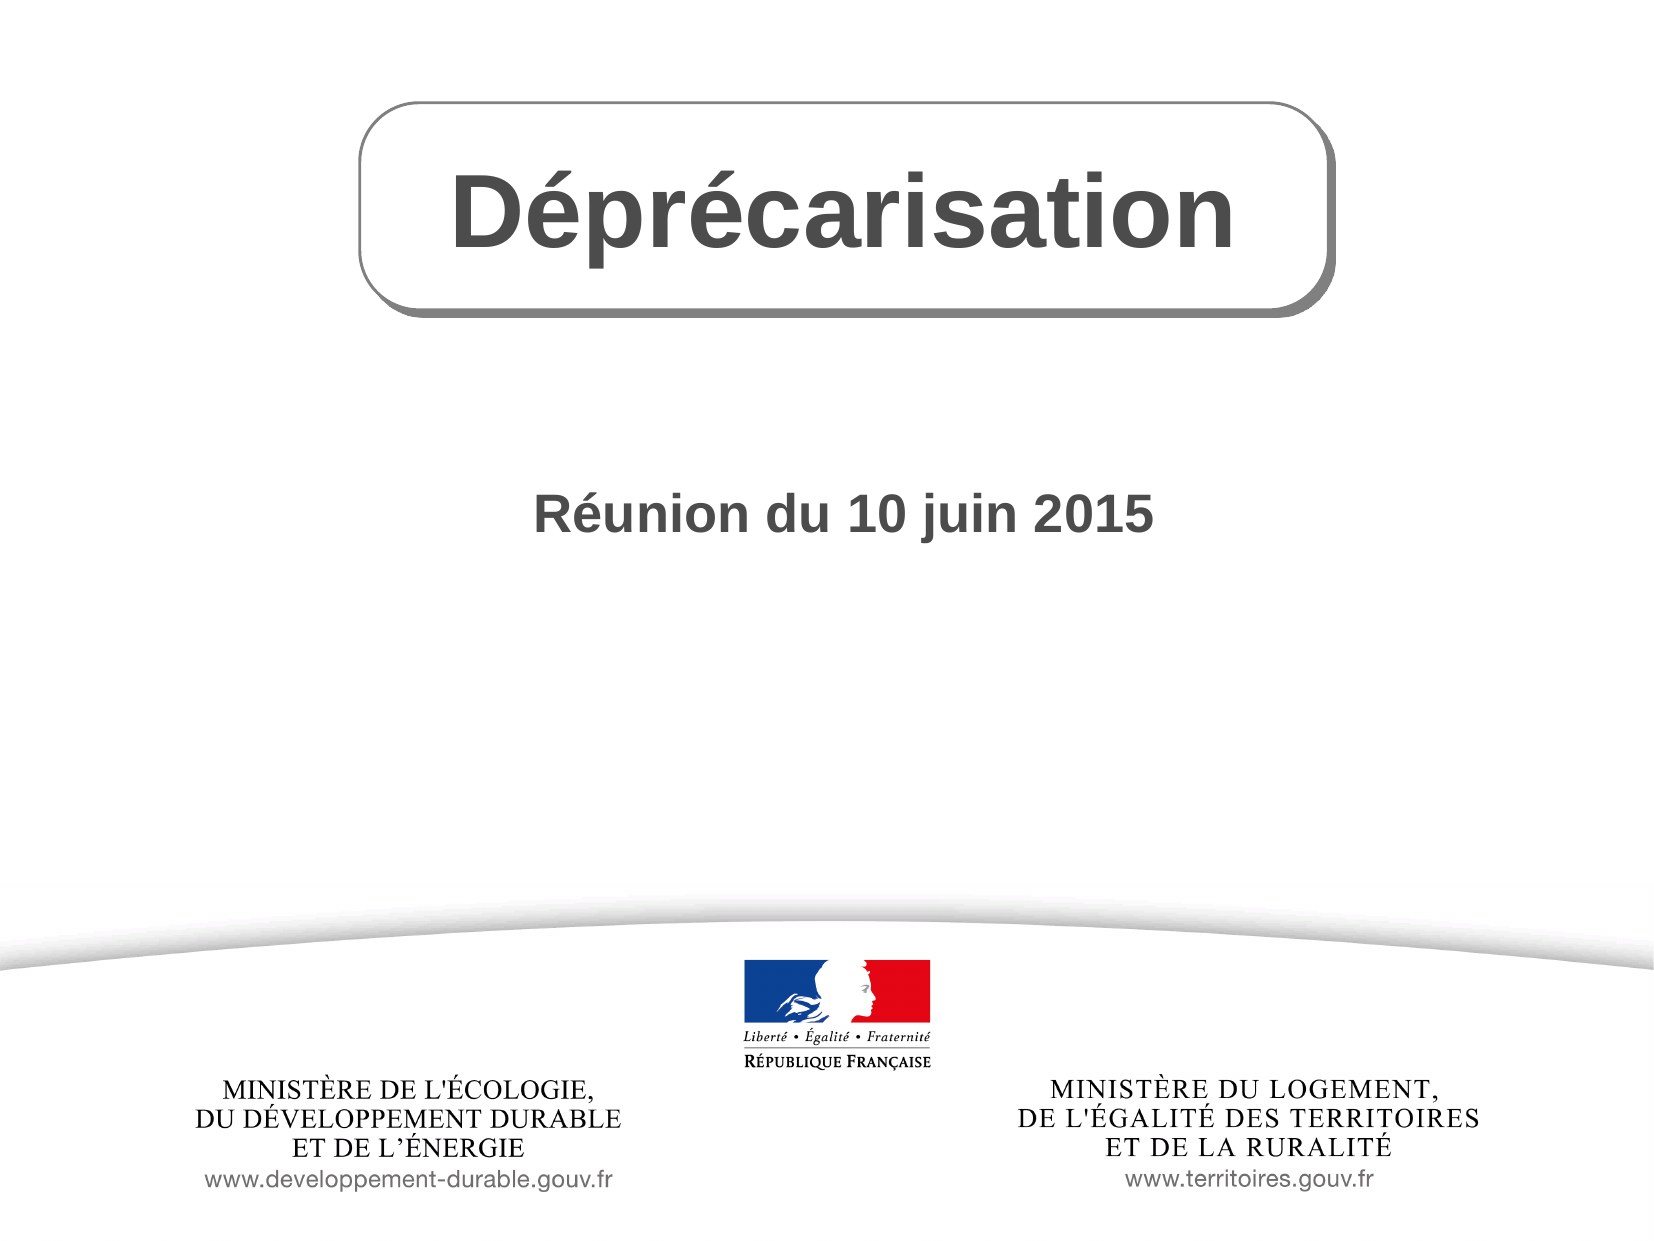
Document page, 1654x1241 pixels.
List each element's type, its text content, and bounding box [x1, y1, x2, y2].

list Réunion du 10 juin 2015 [395, 483, 1309, 586]
picture [0, 881, 1654, 1241]
title Titre [615, 49, 1571, 354]
title Déprécarisation [359, 102, 1329, 310]
